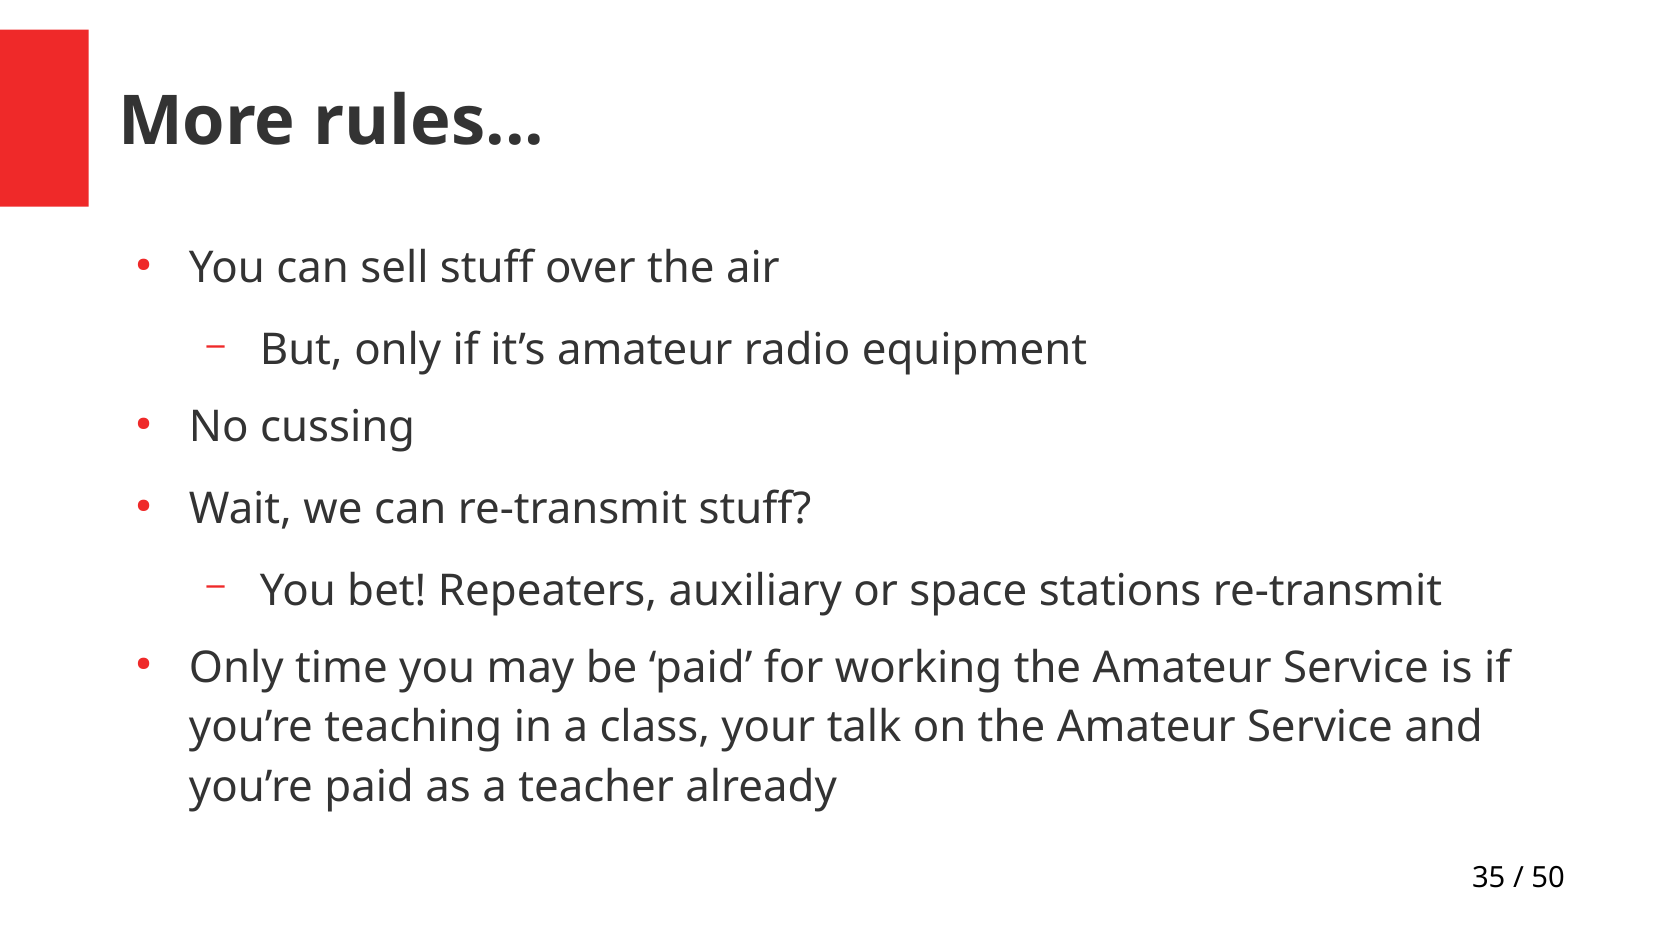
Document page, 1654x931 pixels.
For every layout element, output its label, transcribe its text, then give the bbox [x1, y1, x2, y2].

list You can sell stuff over the air But, only if it’s amateur radio equipment No cussing Wait, we can re-transmit stuff? You bet! Repeaters, auxiliary or space stations re-transmit Only time you may be ‘paid’ for working the Amateur Service is if you’re teaching in a class, your talk on the Amateur Service and you’re paid as a teacher already [118, 236, 1595, 798]
title More rules... [118, 29, 1595, 207]
